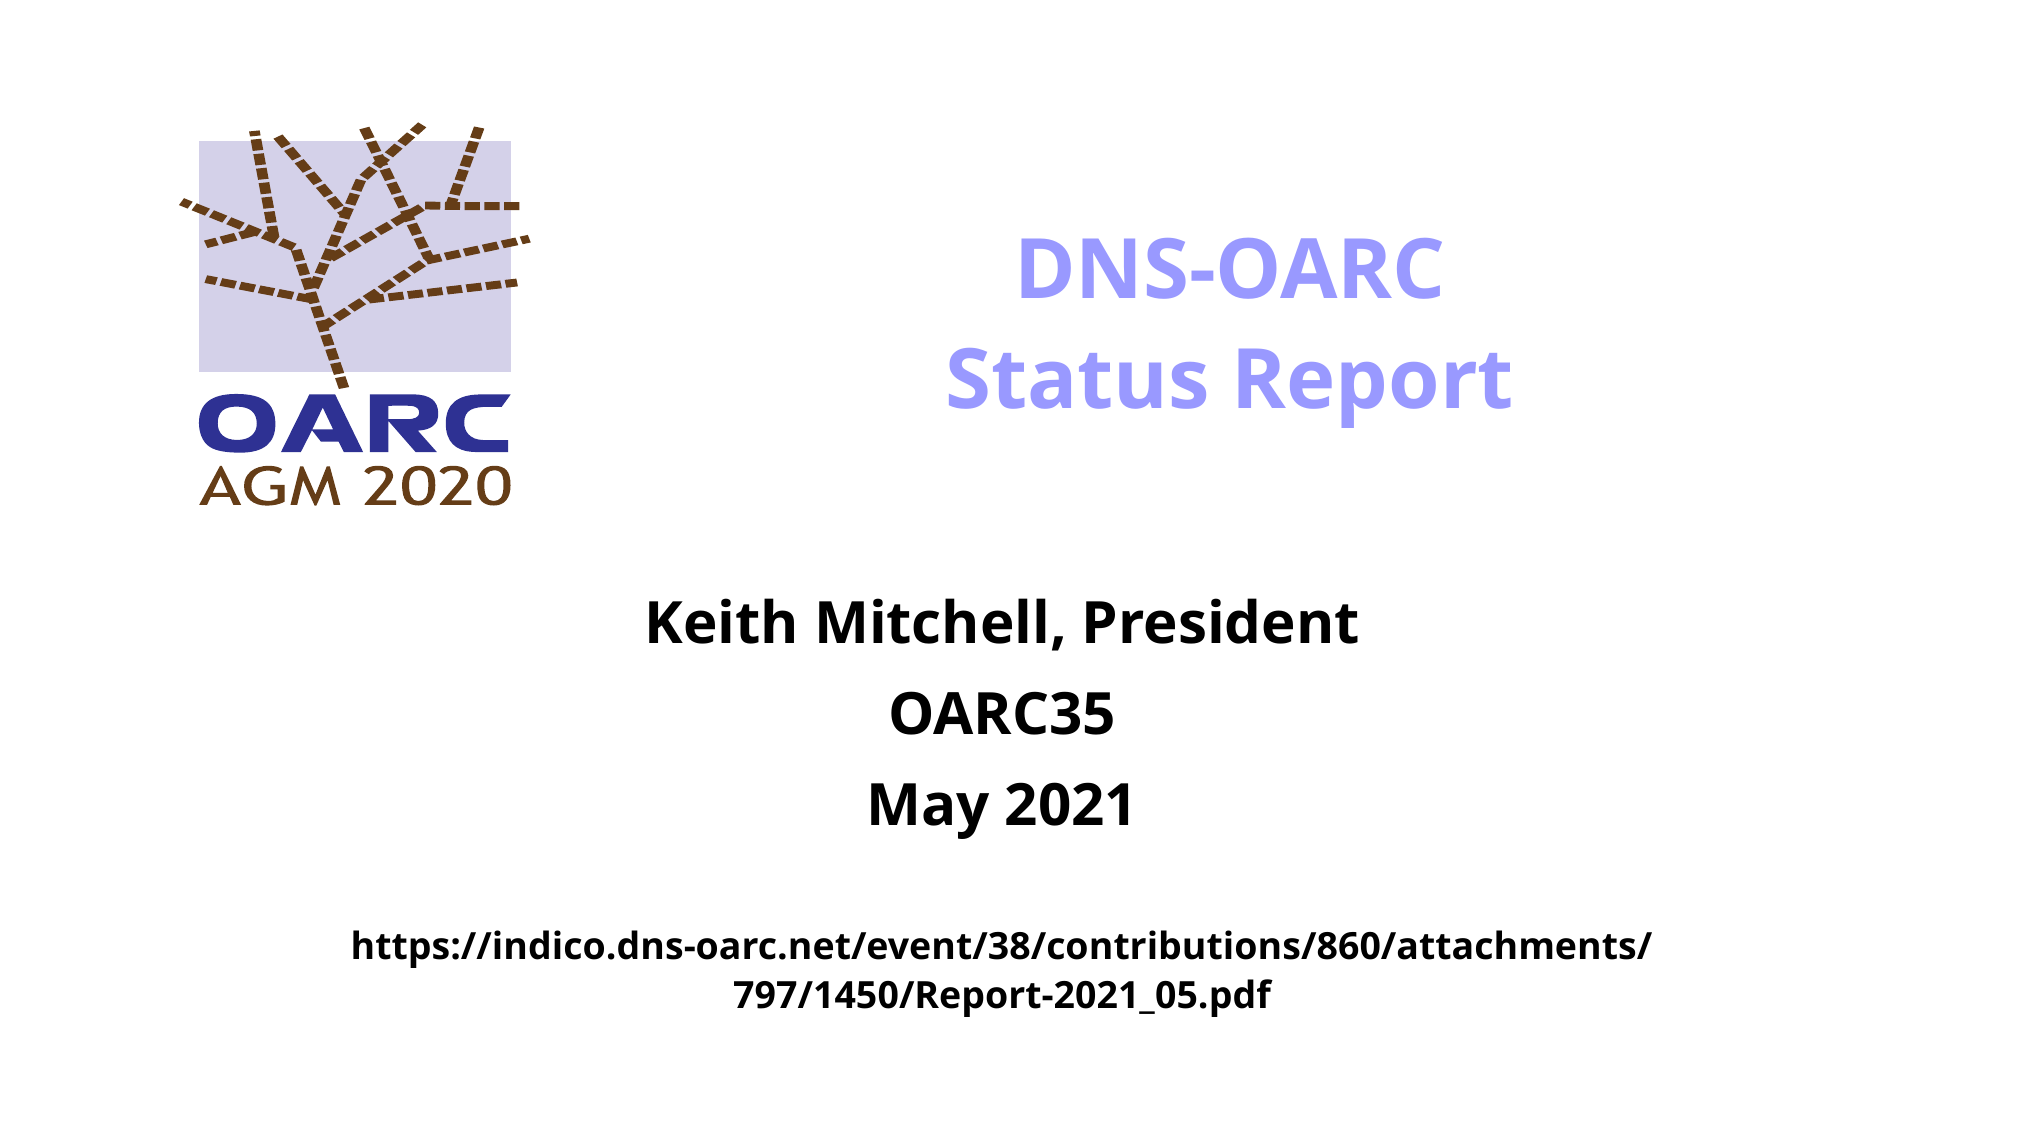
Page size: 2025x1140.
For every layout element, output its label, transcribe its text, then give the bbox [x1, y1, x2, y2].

picture [162, 121, 547, 516]
title DNS-OARC Status Report [587, 160, 1874, 481]
text_box Keith Mitchell, President OARC35 May 2021 https://indico.dns-oarc.net/event/38/contributions/860/attachments/797/1450/Report-2021_05.pdf [255, 577, 1674, 1024]
